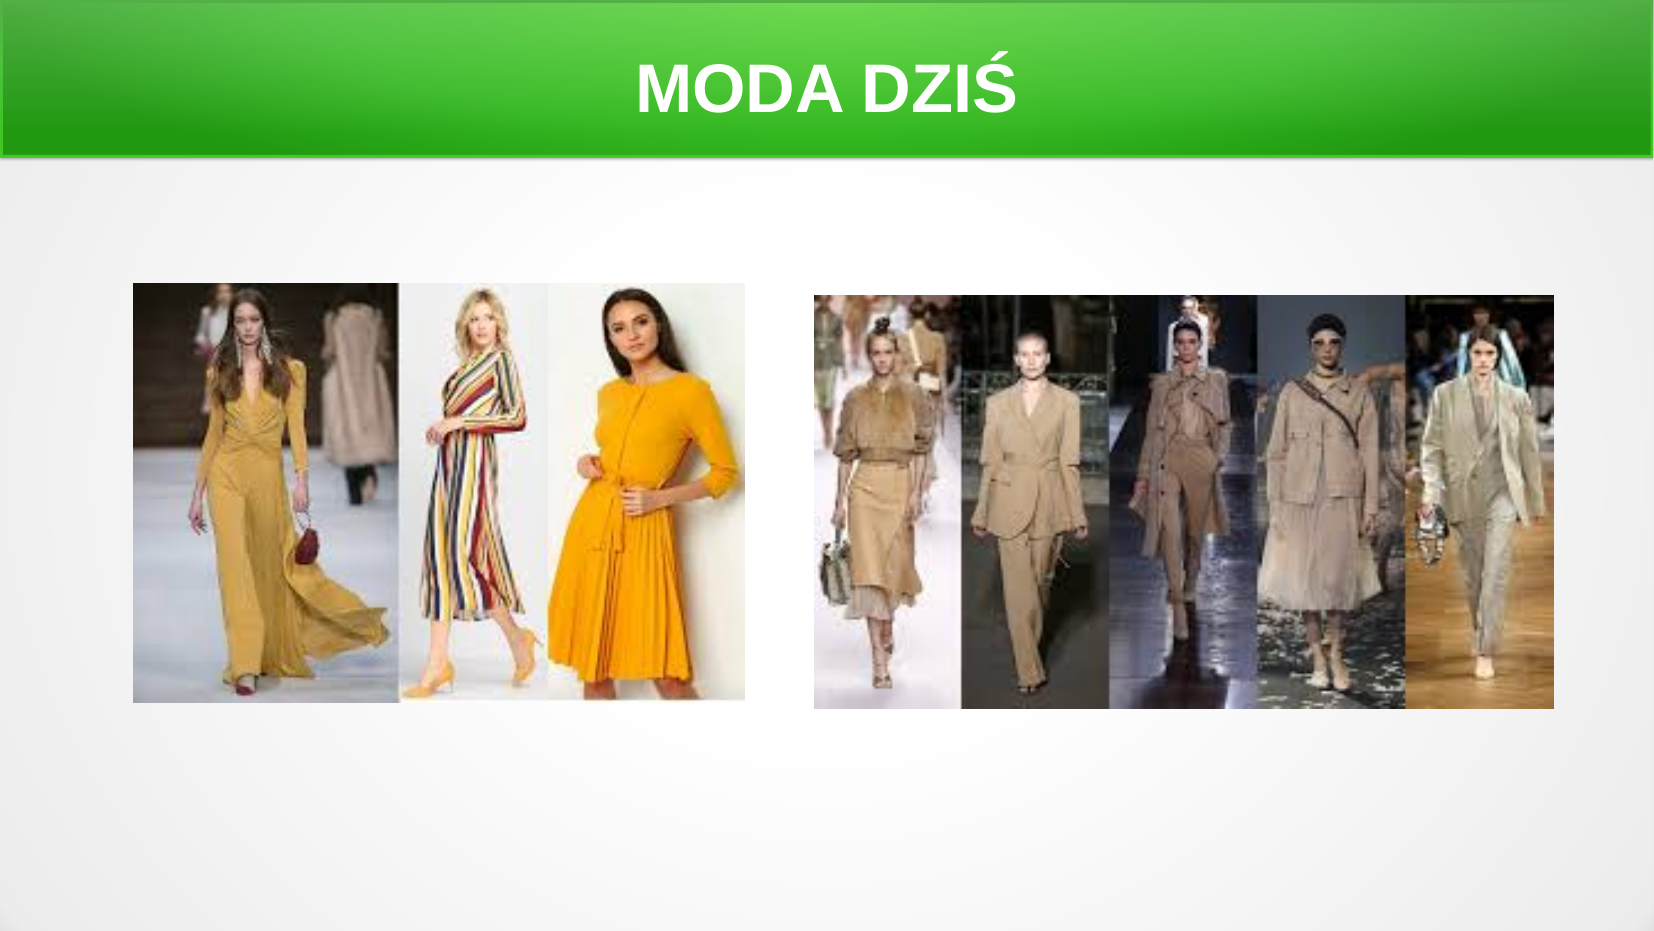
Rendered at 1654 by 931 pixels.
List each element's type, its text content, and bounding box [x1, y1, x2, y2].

picture [814, 295, 1554, 709]
title MODA DZIŚ [82, 35, 1571, 142]
picture [133, 283, 745, 703]
